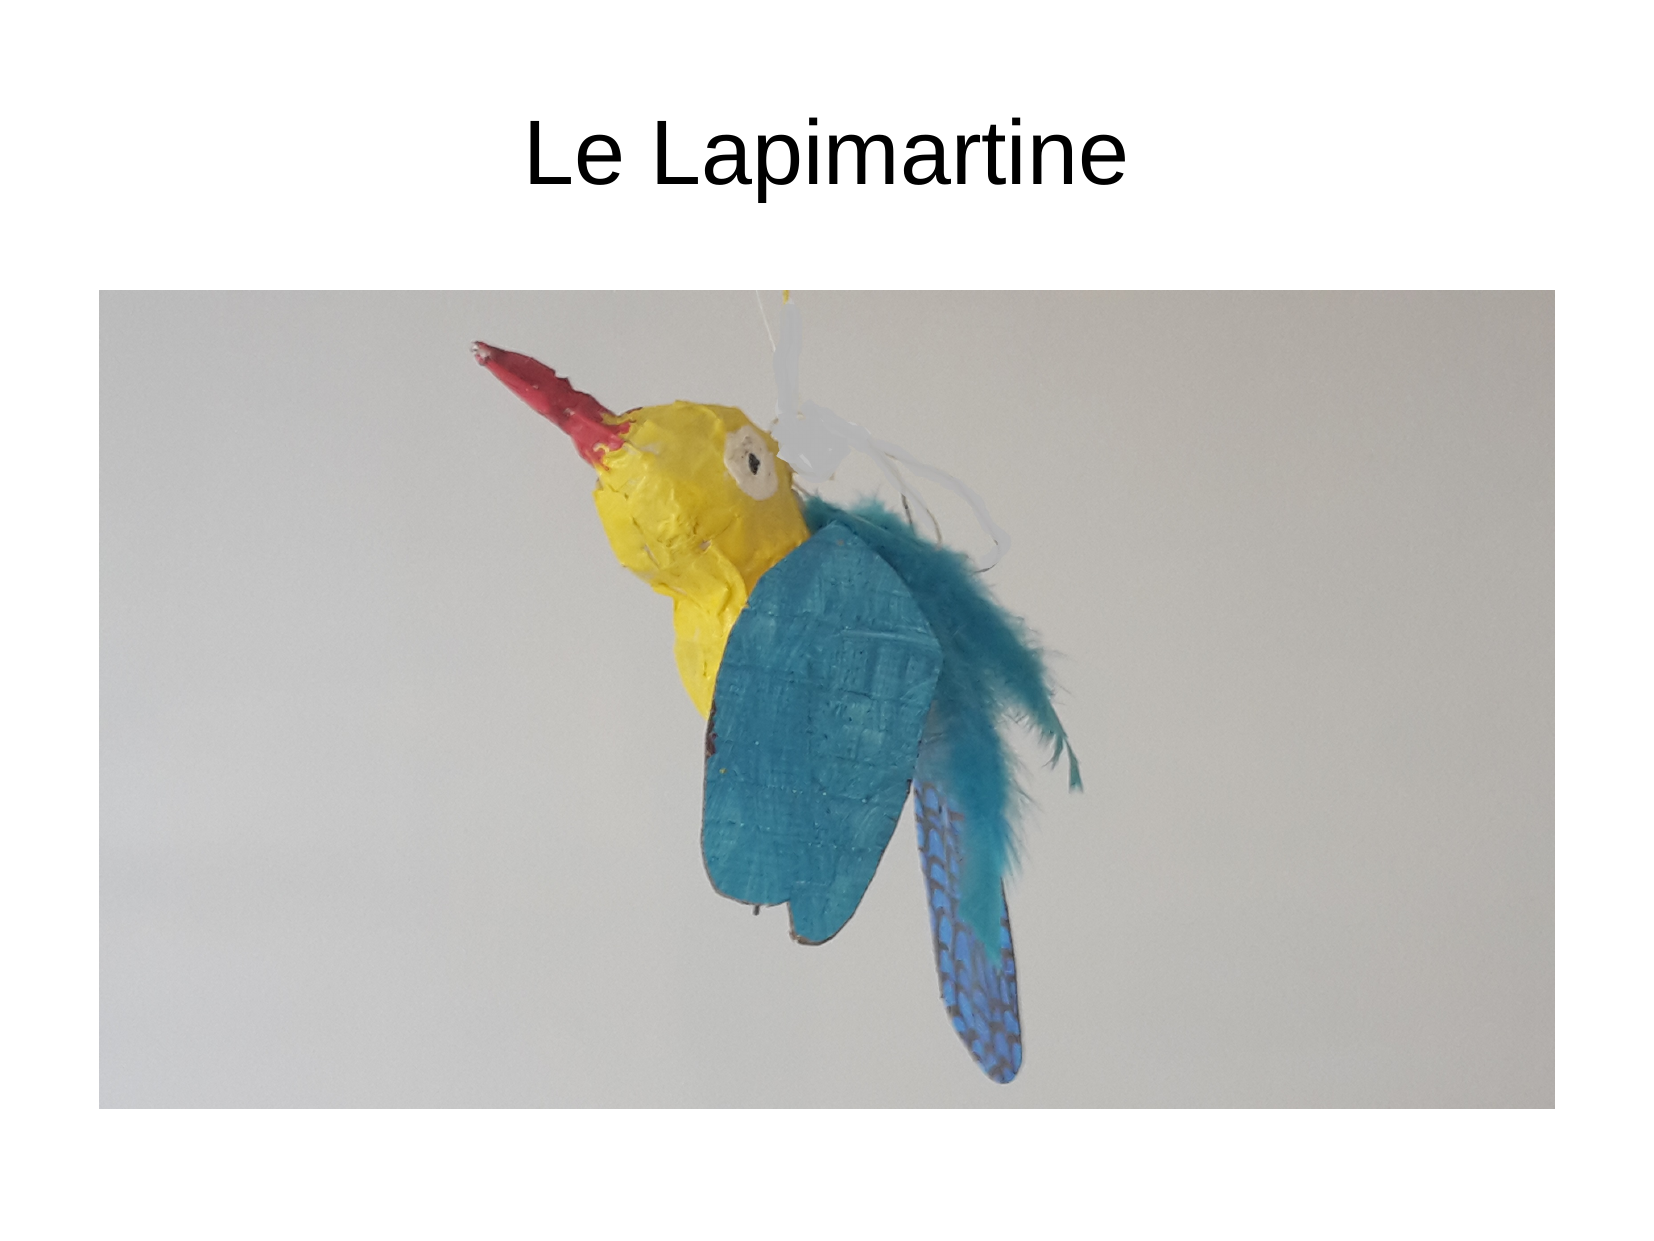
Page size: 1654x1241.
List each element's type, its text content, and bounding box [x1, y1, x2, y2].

picture [99, 290, 1555, 1109]
title Le Lapimartine [82, 49, 1571, 257]
